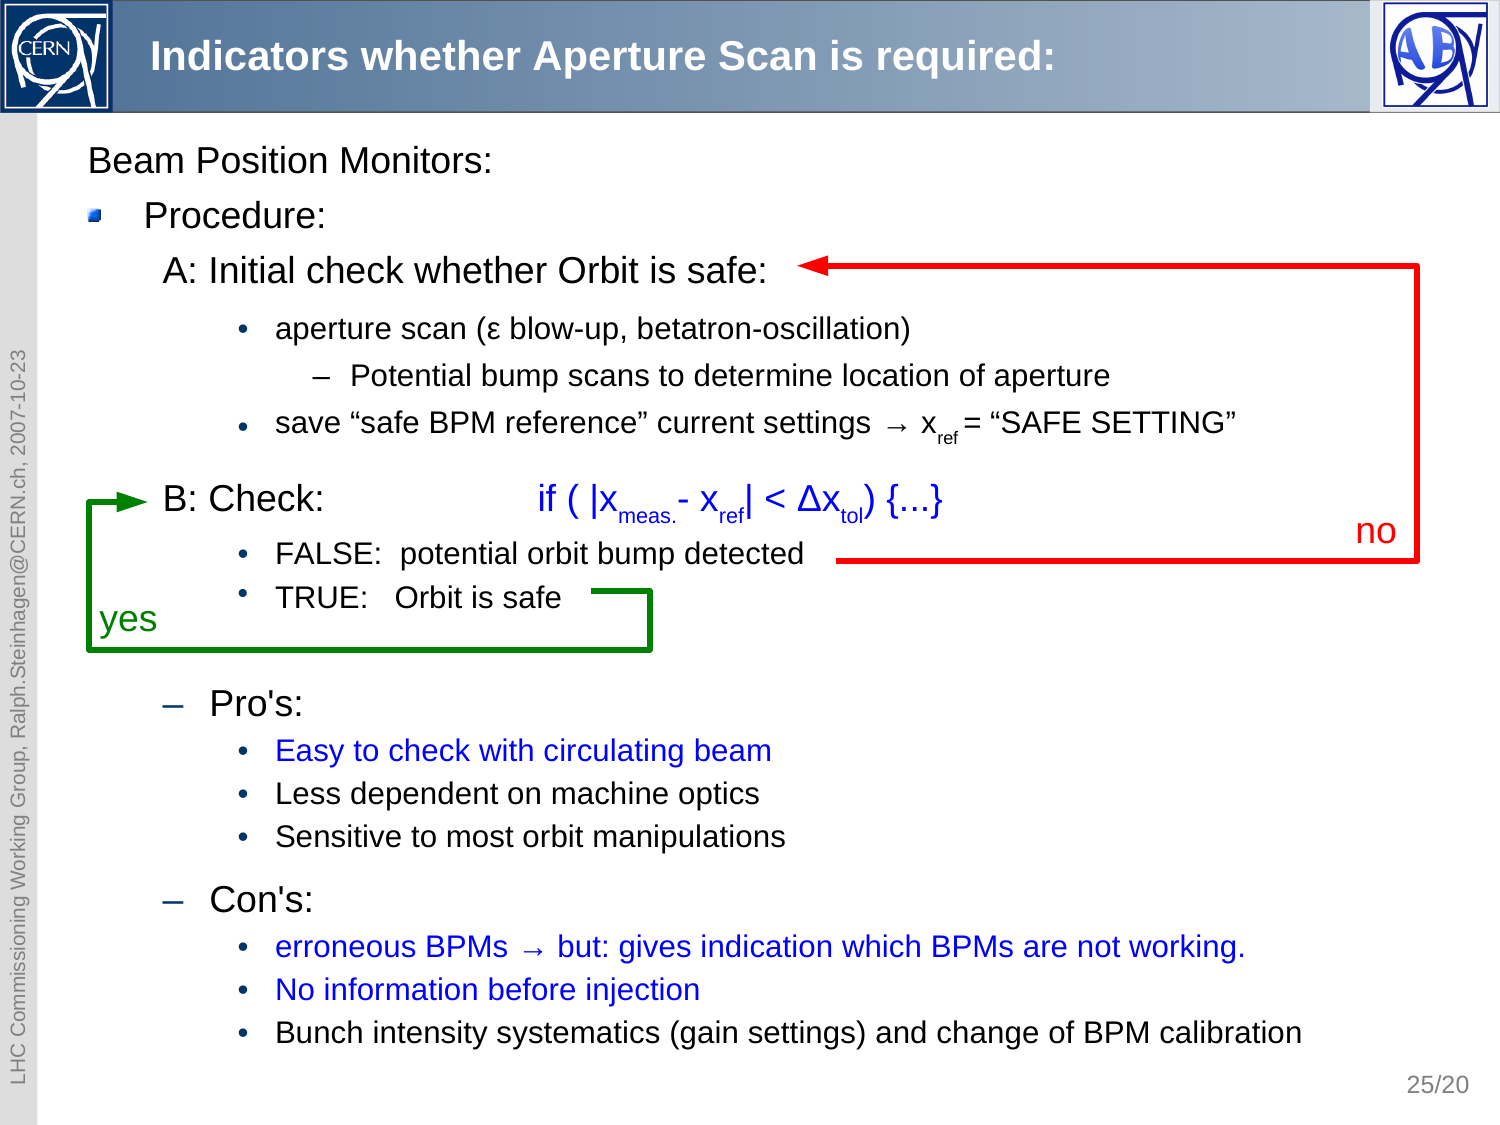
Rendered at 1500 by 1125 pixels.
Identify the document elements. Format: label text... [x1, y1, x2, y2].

text_box yes [84, 590, 172, 648]
list Beam Position Monitors: Procedure: A: Initial check whether Orbit is safe: aperture scan (ε blow-up, betatron-oscillation) Potential bump scans to determine location of aperture save “safe BPM reference” current settings → xref = “SAFE SETTING” B: Check: if ( |xmeas.- xref| < Δxtol) {...} FALSE: potential orbit bump detected TRUE: Orbit is safe Pro's: Easy to check with circulating beam Less dependent on machine optics Sensitive to most orbit manipulations Con's: erroneous BPMs → but: gives indication which BPMs are not working. No information before injection Bunch intensity systematics (gain settings) and change of BPM calibration [87, 137, 1438, 1051]
picture [0, 0, 113, 113]
text_box no [1340, 501, 1412, 559]
title Indicators whether Aperture Scan is required: [150, 0, 1201, 113]
picture [1382, 1, 1489, 108]
